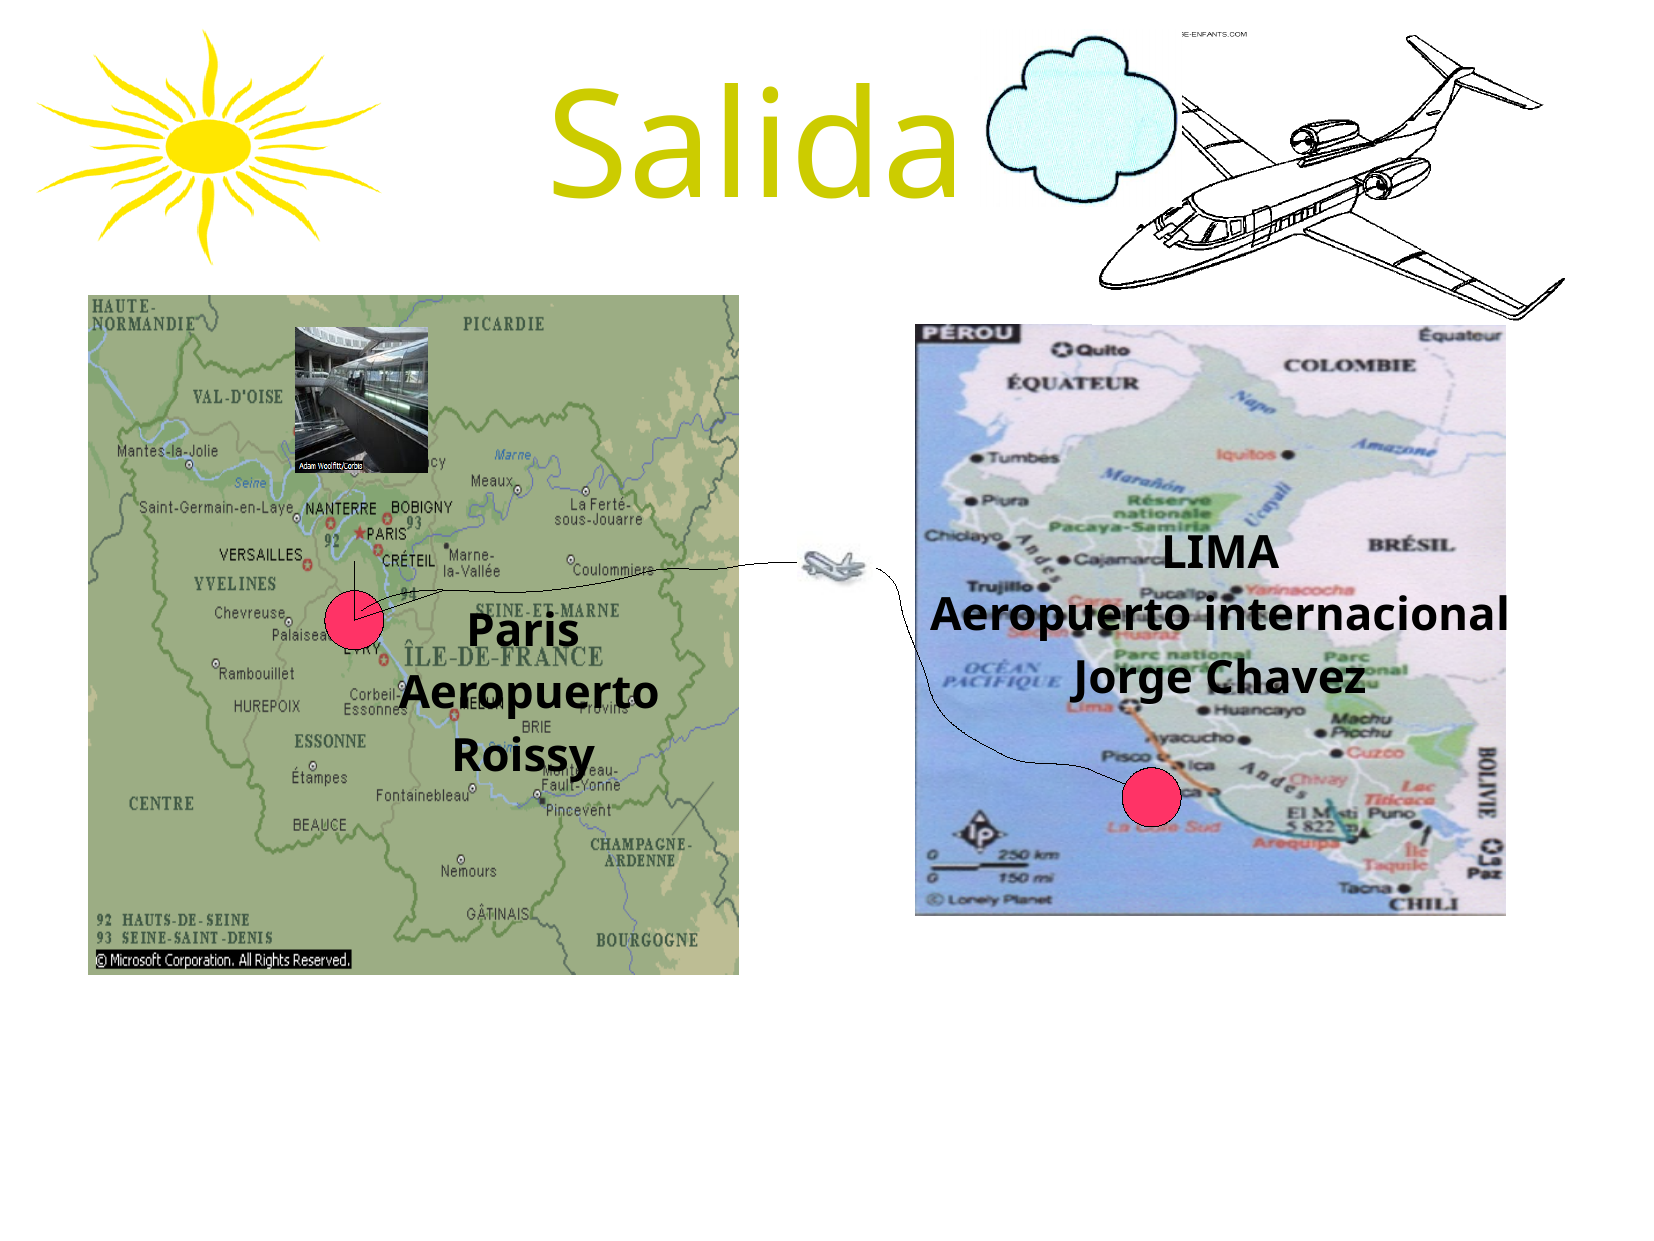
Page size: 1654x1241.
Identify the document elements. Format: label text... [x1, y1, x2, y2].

text_box Salida [531, 29, 1063, 254]
picture [88, 295, 739, 975]
text_box LIMA Aeropuerto internacional Jorge Chavez [915, 511, 1489, 718]
text_box [1122, 767, 1182, 827]
picture [915, 29, 1570, 916]
picture [34, 28, 384, 266]
picture [797, 531, 876, 610]
text_box Paris Aeropuerto Roissy [371, 589, 668, 797]
text_box [324, 590, 371, 650]
